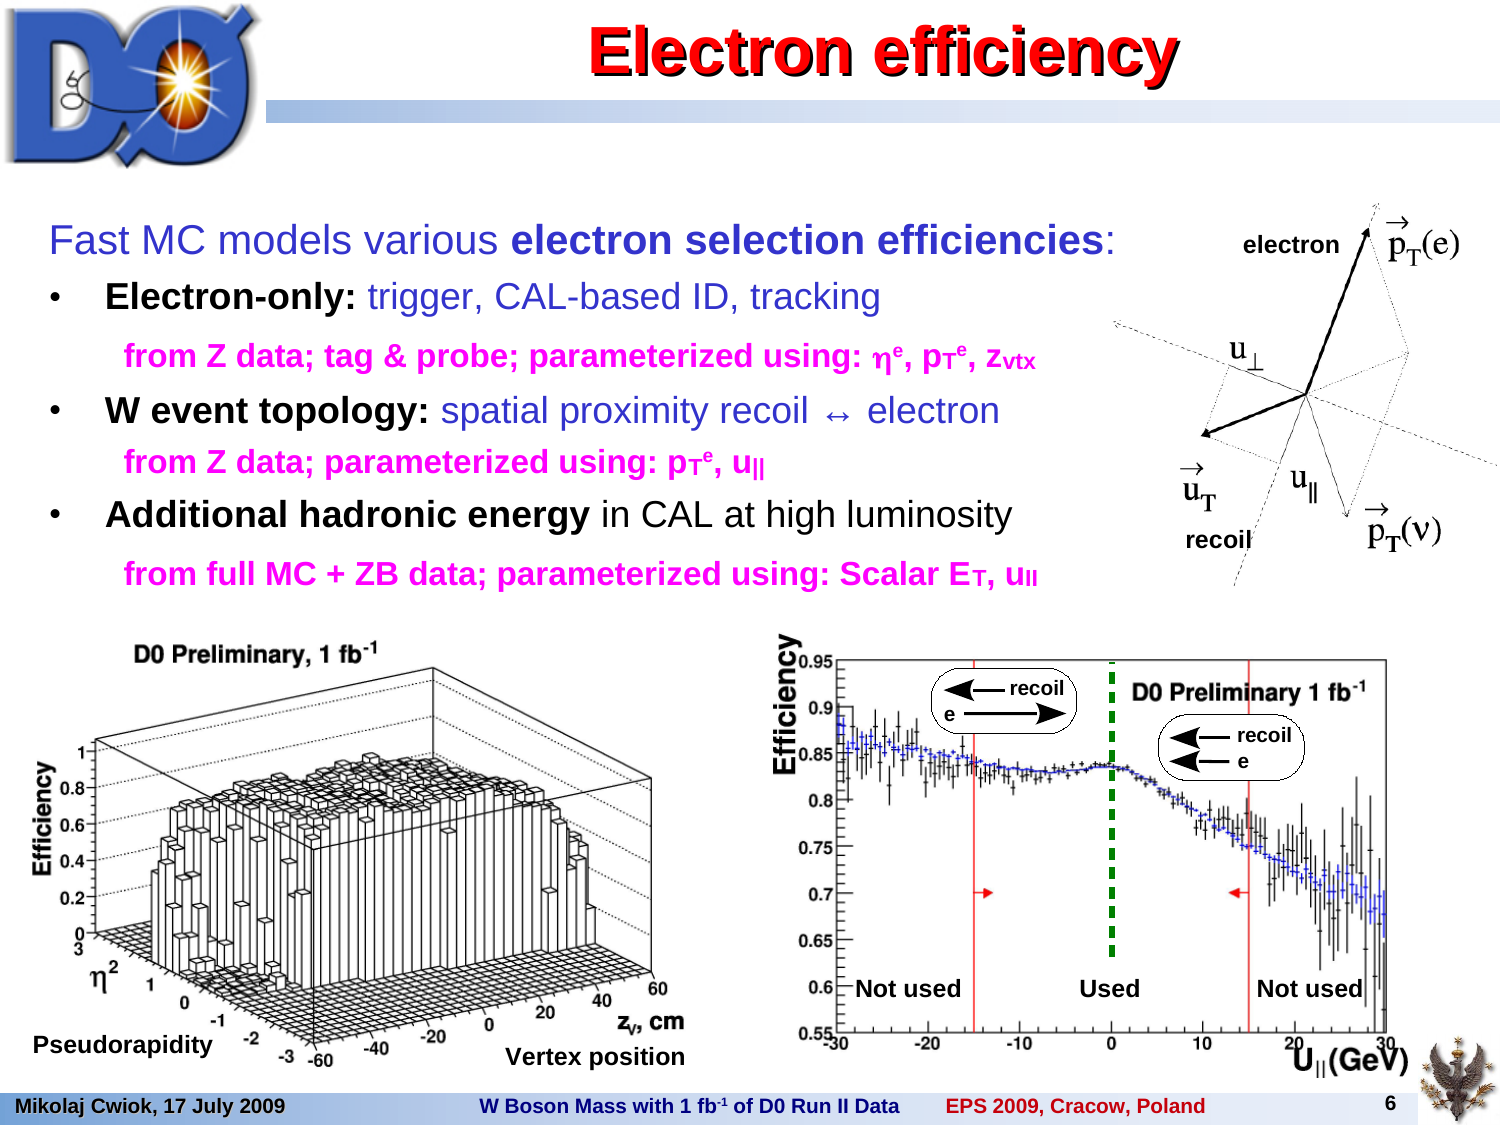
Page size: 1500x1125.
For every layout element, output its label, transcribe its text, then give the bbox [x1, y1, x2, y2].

picture [769, 627, 1411, 1078]
text_box [1158, 714, 1223, 781]
text_box recoil [994, 667, 1080, 708]
text_box [1265, 755, 1304, 781]
picture [0, 0, 1500, 172]
text_box Not used [1241, 965, 1379, 1010]
text_box [931, 668, 1077, 734]
text_box Not used [840, 965, 977, 1010]
title Electron efficiency [266, 0, 1500, 100]
text_box Used [1064, 965, 1156, 1010]
text_box recoil [1222, 714, 1308, 755]
subtitle Fast MC models various electron selection efficiencies: Electron-only: trigger, CAL-based ID, tracking from Z data; tag & probe; parameterized using: he, pTe, zvtx W event topology: spatial proximity recoil ↔ electron from Z data; parameterized using: pTe, u|| Additional hadronic energy in CAL at high luminosity from full MC + ZB data; parameterized using: Scalar ET, uII [48, 191, 1500, 678]
text_box Vertex position [490, 1033, 702, 1079]
text_box e [1223, 740, 1265, 802]
picture [28, 623, 704, 1074]
picture [0, 1034, 1500, 1125]
text_box e [929, 692, 971, 754]
text_box Pseudorapidity [18, 1021, 228, 1067]
